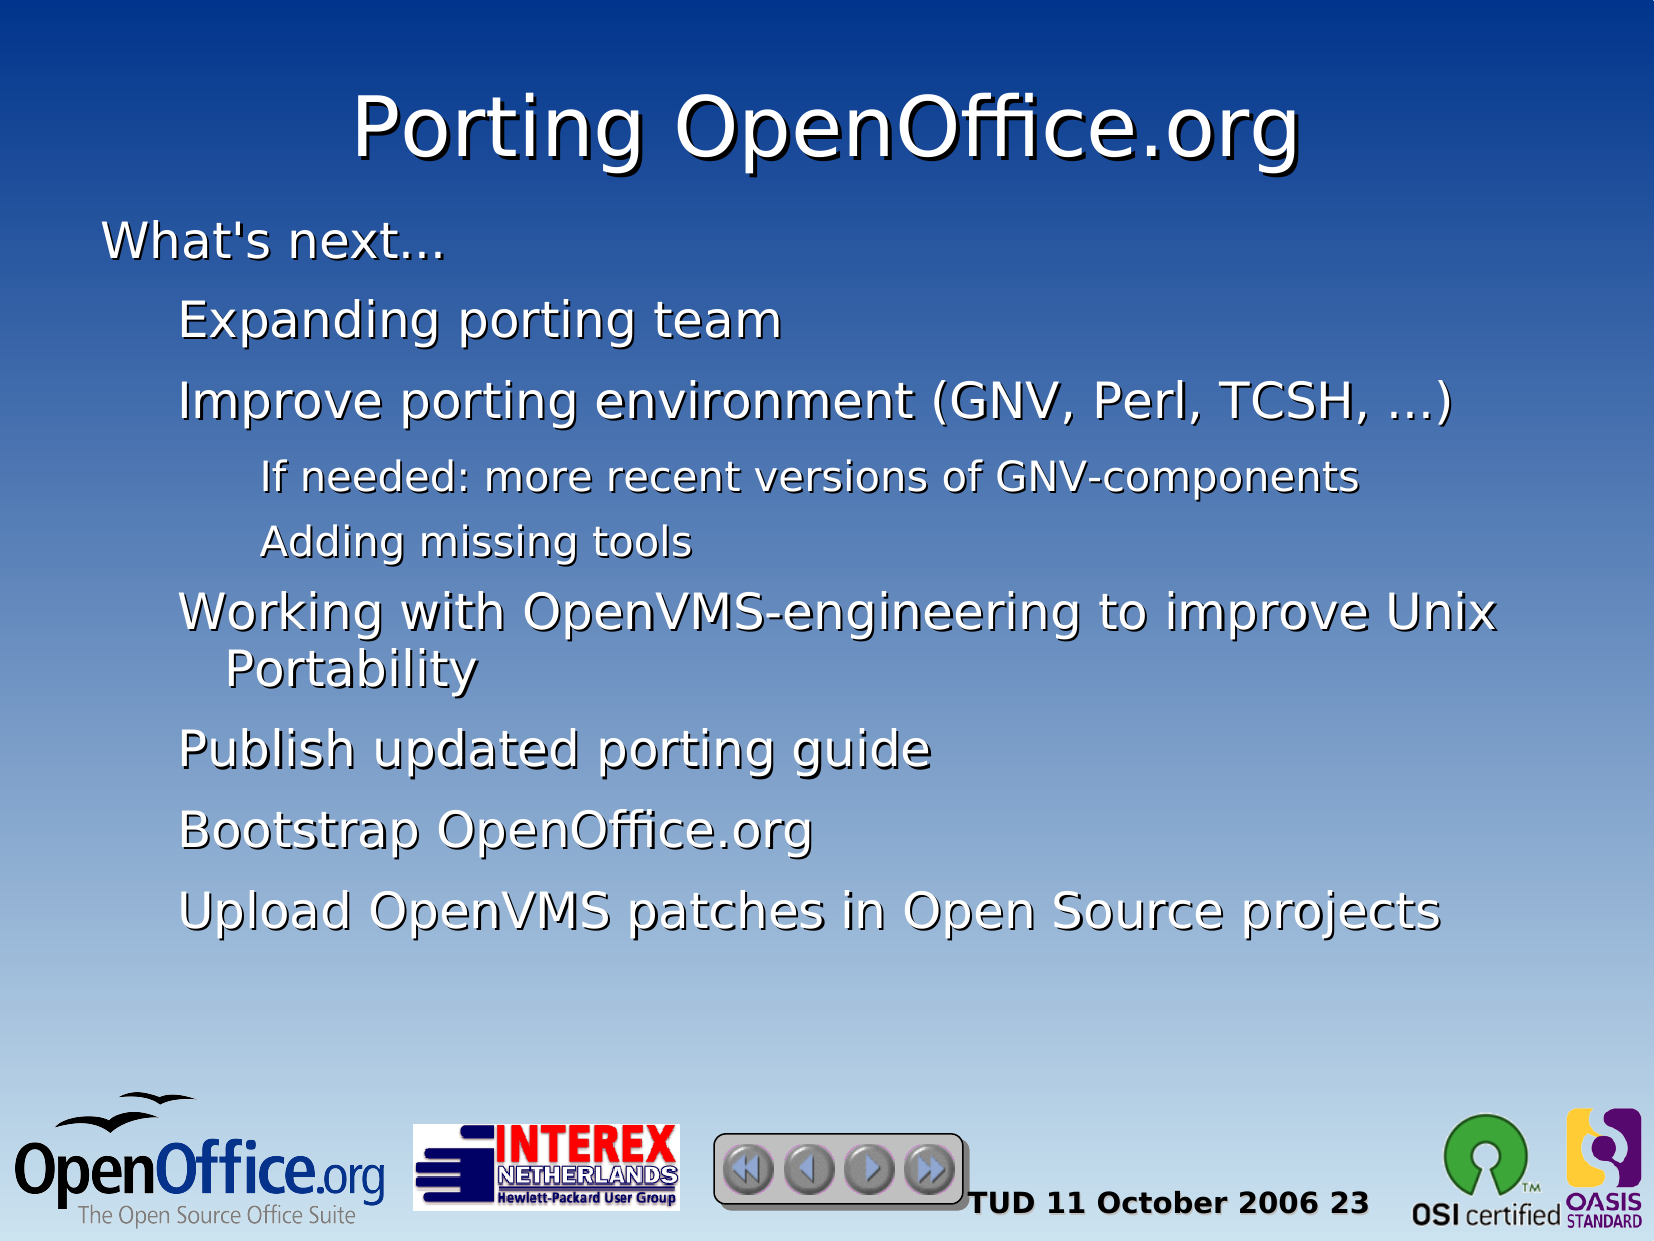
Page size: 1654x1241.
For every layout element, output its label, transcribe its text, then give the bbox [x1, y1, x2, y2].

picture [844, 1144, 895, 1195]
title Porting OpenOffice.org [82, 49, 1571, 207]
text_box [714, 1133, 963, 1204]
picture [1405, 1102, 1654, 1238]
picture [904, 1144, 955, 1195]
picture [15, 1092, 384, 1229]
picture [723, 1144, 774, 1195]
text_box TUD 11 October 2006 32 [974, 1181, 1500, 1241]
list What's next... Expanding porting team Improve porting environment (GNV, Perl, TCSH, ...) If needed: more recent versions of GNV-components Adding missing tools Working with OpenVMS-engineering to improve Unix Portability Publish updated porting guide Bootstrap OpenOffice.org Upload OpenVMS patches in Open Source projects [82, 212, 1625, 1069]
picture [784, 1144, 835, 1195]
picture [413, 1124, 680, 1211]
